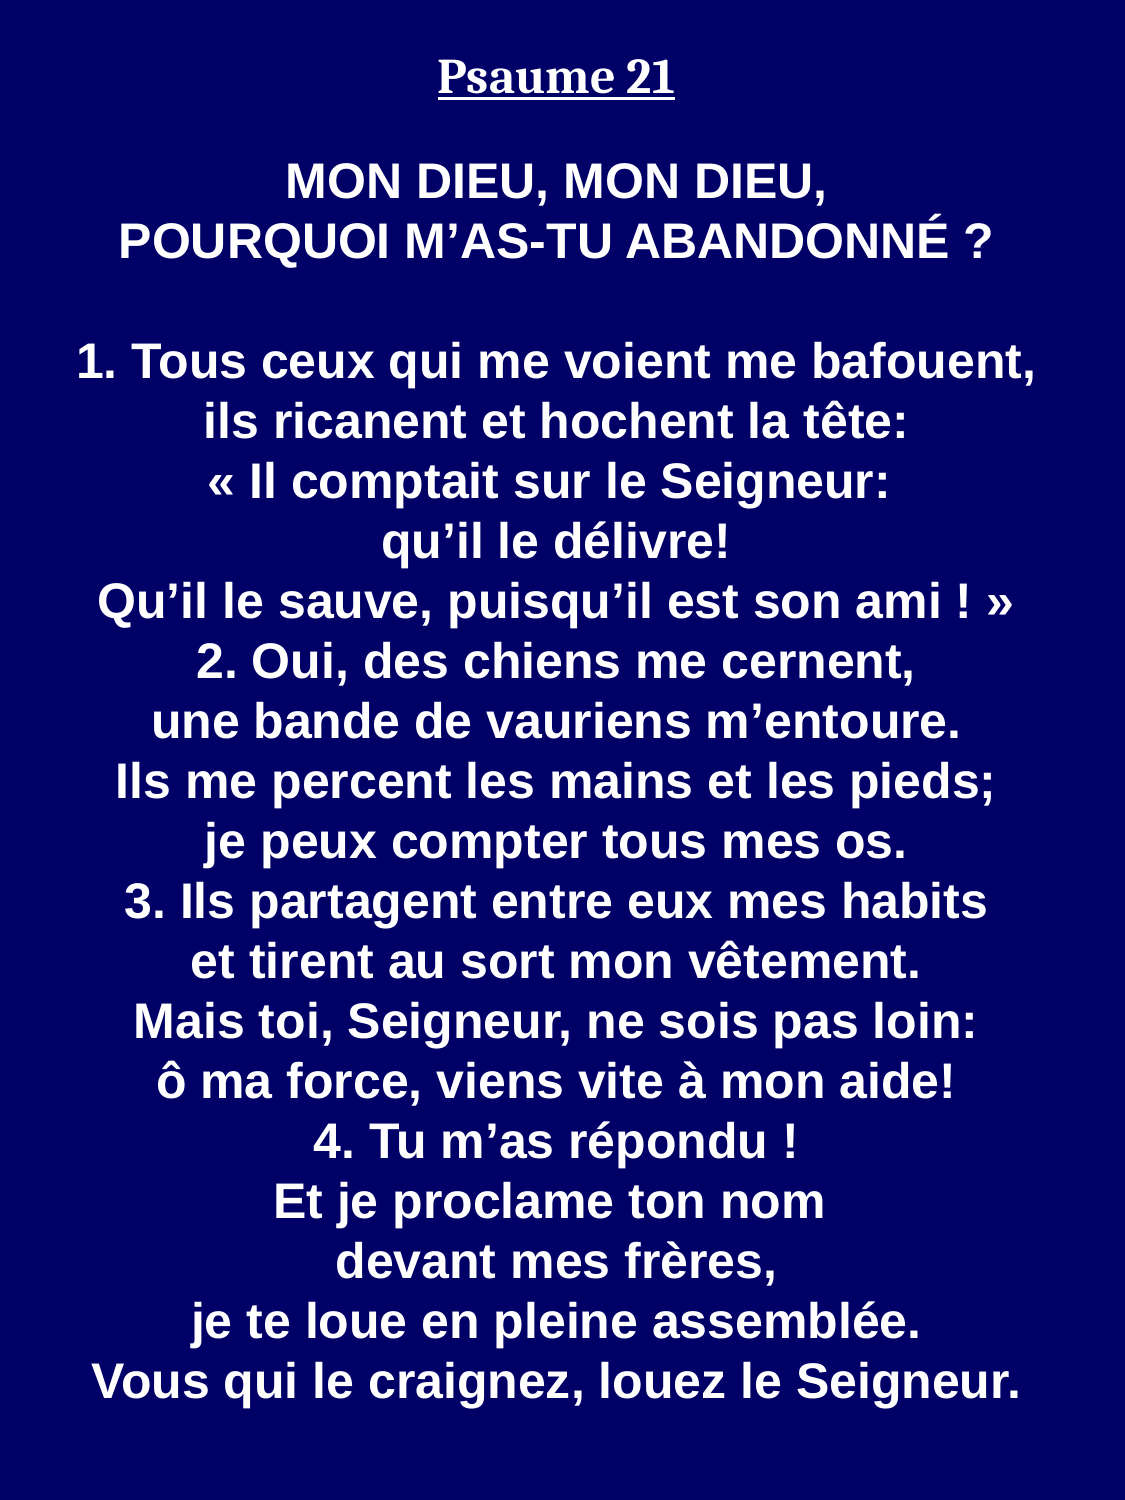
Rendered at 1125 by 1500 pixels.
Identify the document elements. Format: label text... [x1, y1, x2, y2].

text_box Psaume 21 MON DIEU, MON DIEU, POURQUOI M’AS-TU ABANDONNÉ ? 1. Tous ceux qui me voient me bafouent, ils ricanent et hochent la tête: « Il comptait sur le Seigneur: qu’il le délivre! Qu’il le sauve, puisqu’il est son ami ! » 2. Oui, des chiens me cernent, une bande de vauriens m’entoure. Ils me percent les mains et les pieds; je peux compter tous mes os. 3. Ils partagent entre eux mes habits et tirent au sort mon vêtement. Mais toi, Seigneur, ne sois pas loin: ô ma force, viens vite à mon aide! 4. Tu m’as répondu ! Et je proclame ton nom devant mes frères, je te loue en pleine assemblée. Vous qui le craignez, louez le Seigneur. [50, 35, 1063, 1270]
